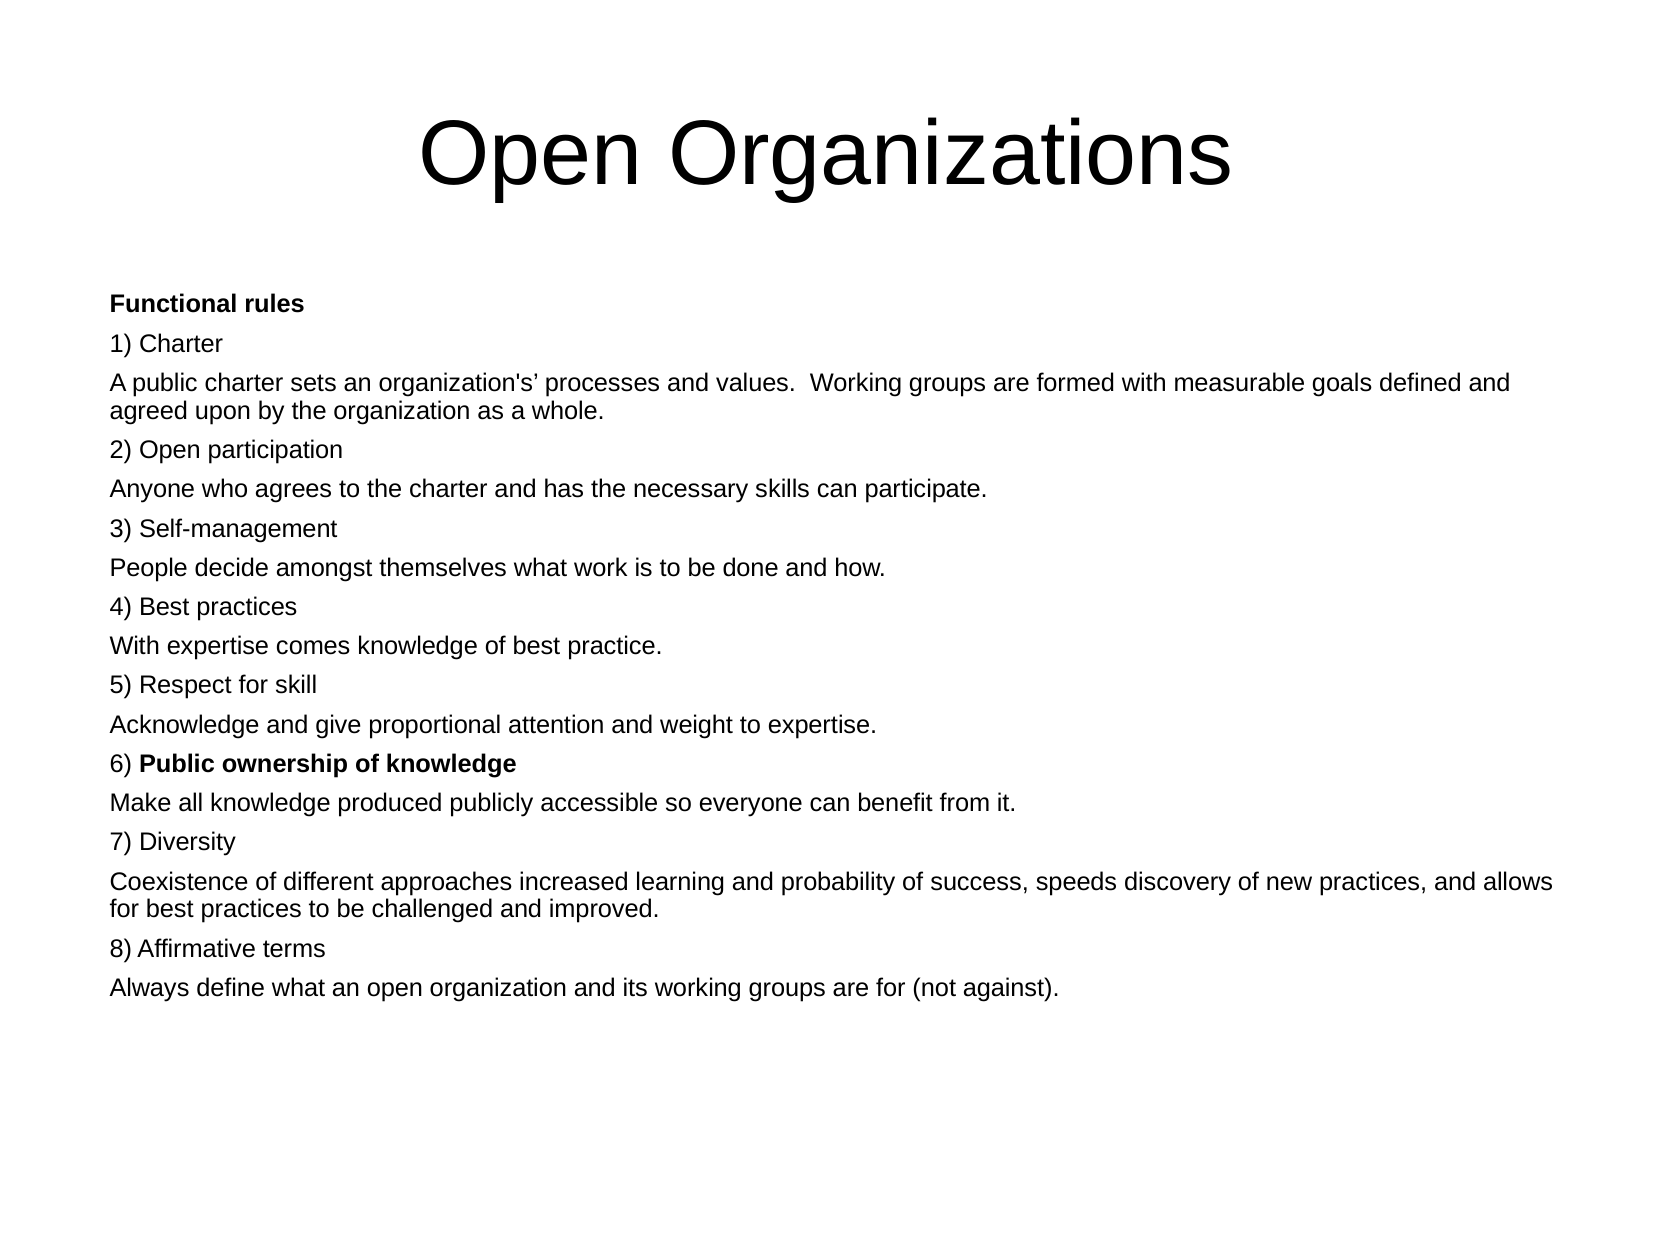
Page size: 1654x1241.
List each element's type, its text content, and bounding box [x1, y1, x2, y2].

list Functional rules 1) Charter A public charter sets an organization's’ processes and values. Working groups are formed with measurable goals defined and agreed upon by the organization as a whole. 2) Open participation Anyone who agrees to the charter and has the necessary skills can participate. 3) Self-management People decide amongst themselves what work is to be done and how. 4) Best practices With expertise comes knowledge of best practice. 5) Respect for skill Acknowledge and give proportional attention and weight to expertise. 6) Public ownership of knowledge Make all knowledge produced publicly accessible so everyone can benefit from it. 7) Diversity Coexistence of different approaches increased learning and probability of success, speeds discovery of new practices, and allows for best practices to be challenged and improved. 8) Affirmative terms Always define what an open organization and its working groups are for (not against). [82, 290, 1571, 1010]
title Open Organizations [82, 49, 1571, 257]
